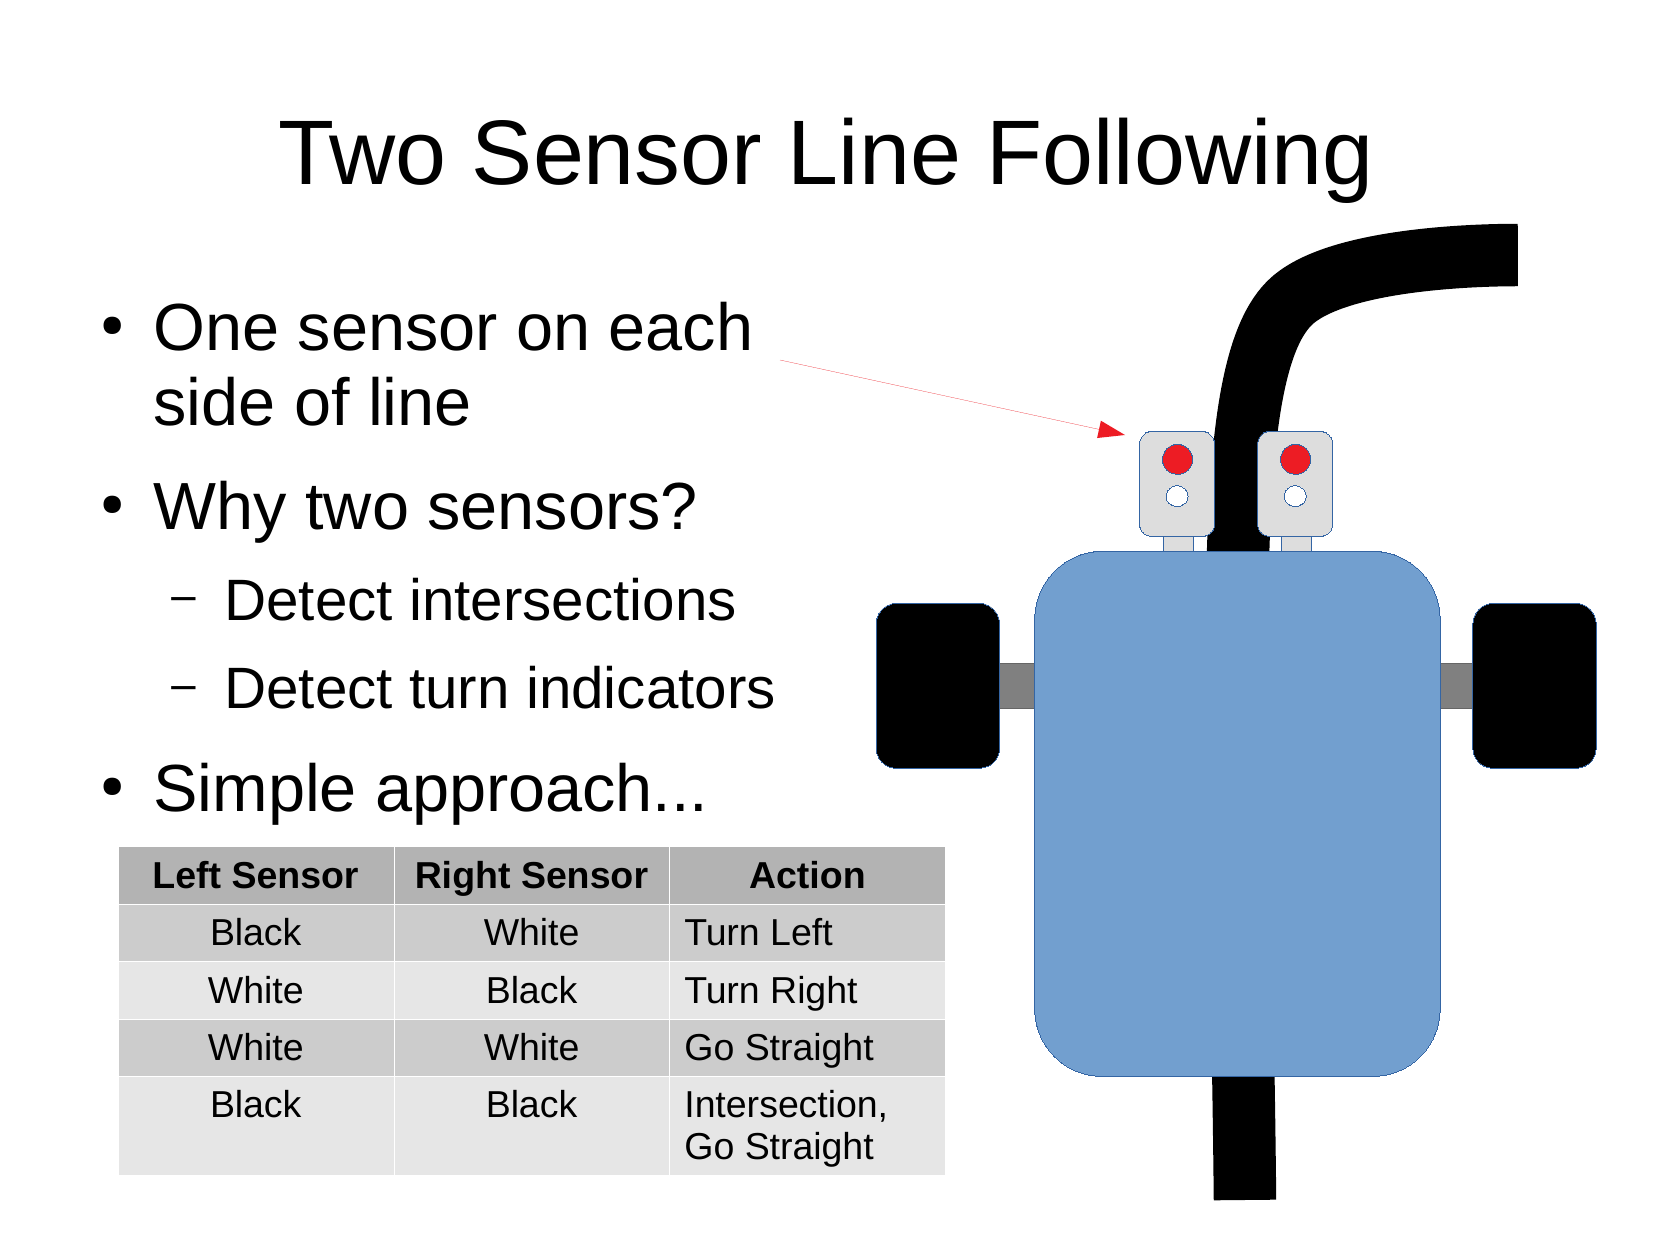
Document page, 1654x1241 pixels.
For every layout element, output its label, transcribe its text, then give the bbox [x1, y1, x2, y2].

table_cell White [395, 1020, 669, 1076]
table_header Right Sensor [395, 847, 669, 904]
list One sensor on each side of line Why two sensors? Detect intersections Detect turn indicators Simple approach... [82, 290, 841, 1010]
table_cell White [119, 962, 394, 1019]
table_cell Go Straight [670, 1020, 945, 1076]
table_cell Black [119, 905, 394, 961]
table_cell White [395, 905, 669, 961]
table_cell Black [119, 1077, 394, 1175]
table_header Action [670, 847, 945, 904]
table_cell Turn Left [670, 905, 945, 961]
table_cell Intersection, Go Straight [670, 1077, 945, 1175]
table_cell White [119, 1020, 394, 1076]
table_cell Black [395, 1077, 669, 1175]
table_cell Turn Right [670, 962, 945, 1019]
text_box [876, 431, 1597, 1077]
table_cell Black [395, 962, 669, 1019]
title Two Sensor Line Following [82, 49, 1571, 257]
table_header Left Sensor [119, 847, 394, 904]
